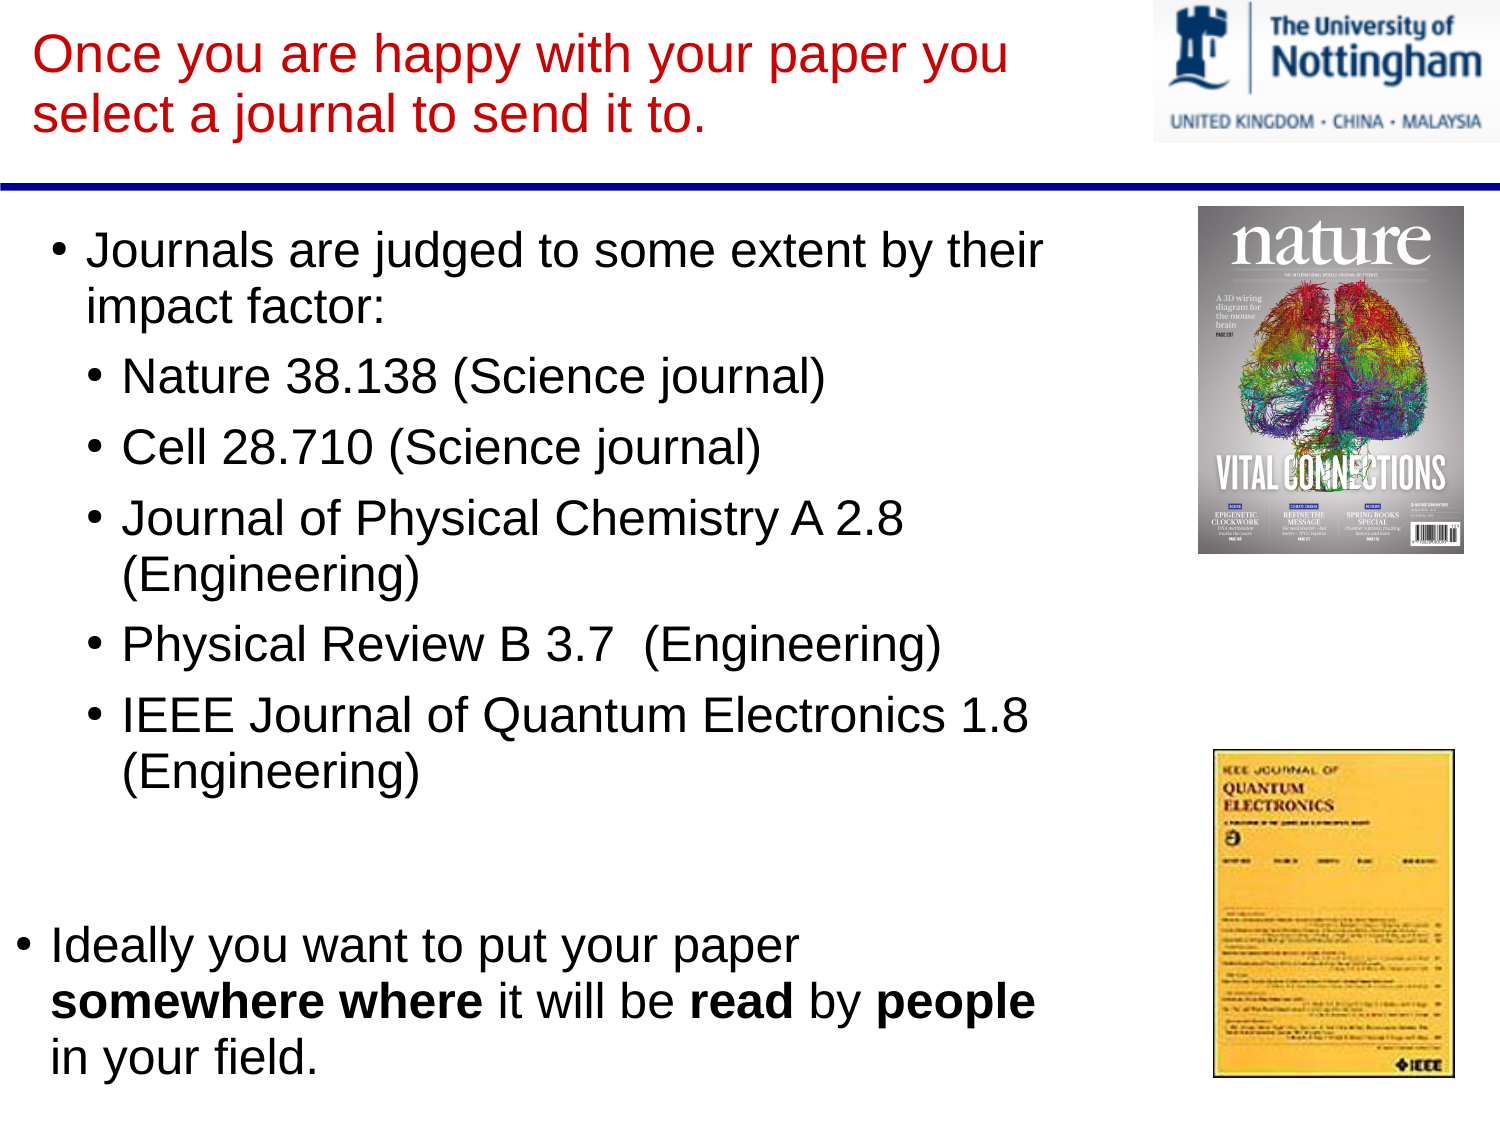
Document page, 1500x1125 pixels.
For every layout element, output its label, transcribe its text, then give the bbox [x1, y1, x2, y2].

text_box Journals are judged to some extent by their impact factor: Nature 38.138 (Science journal) Cell 28.710 (Science journal) Journal of Physical Chemistry A 2.8 (Engineering) Physical Review B 3.7 (Engineering) IEEE Journal of Quantum Electronics 1.8 (Engineering) [35, 214, 1080, 862]
picture [1213, 749, 1455, 1078]
picture [1153, 0, 1500, 143]
picture [1198, 206, 1464, 554]
text_box Ideally you want to put your paper somewhere where it will be read by people in your field. [0, 910, 1097, 1093]
text_box Once you are happy with your paper you select a journal to send it to. [17, 15, 1148, 199]
